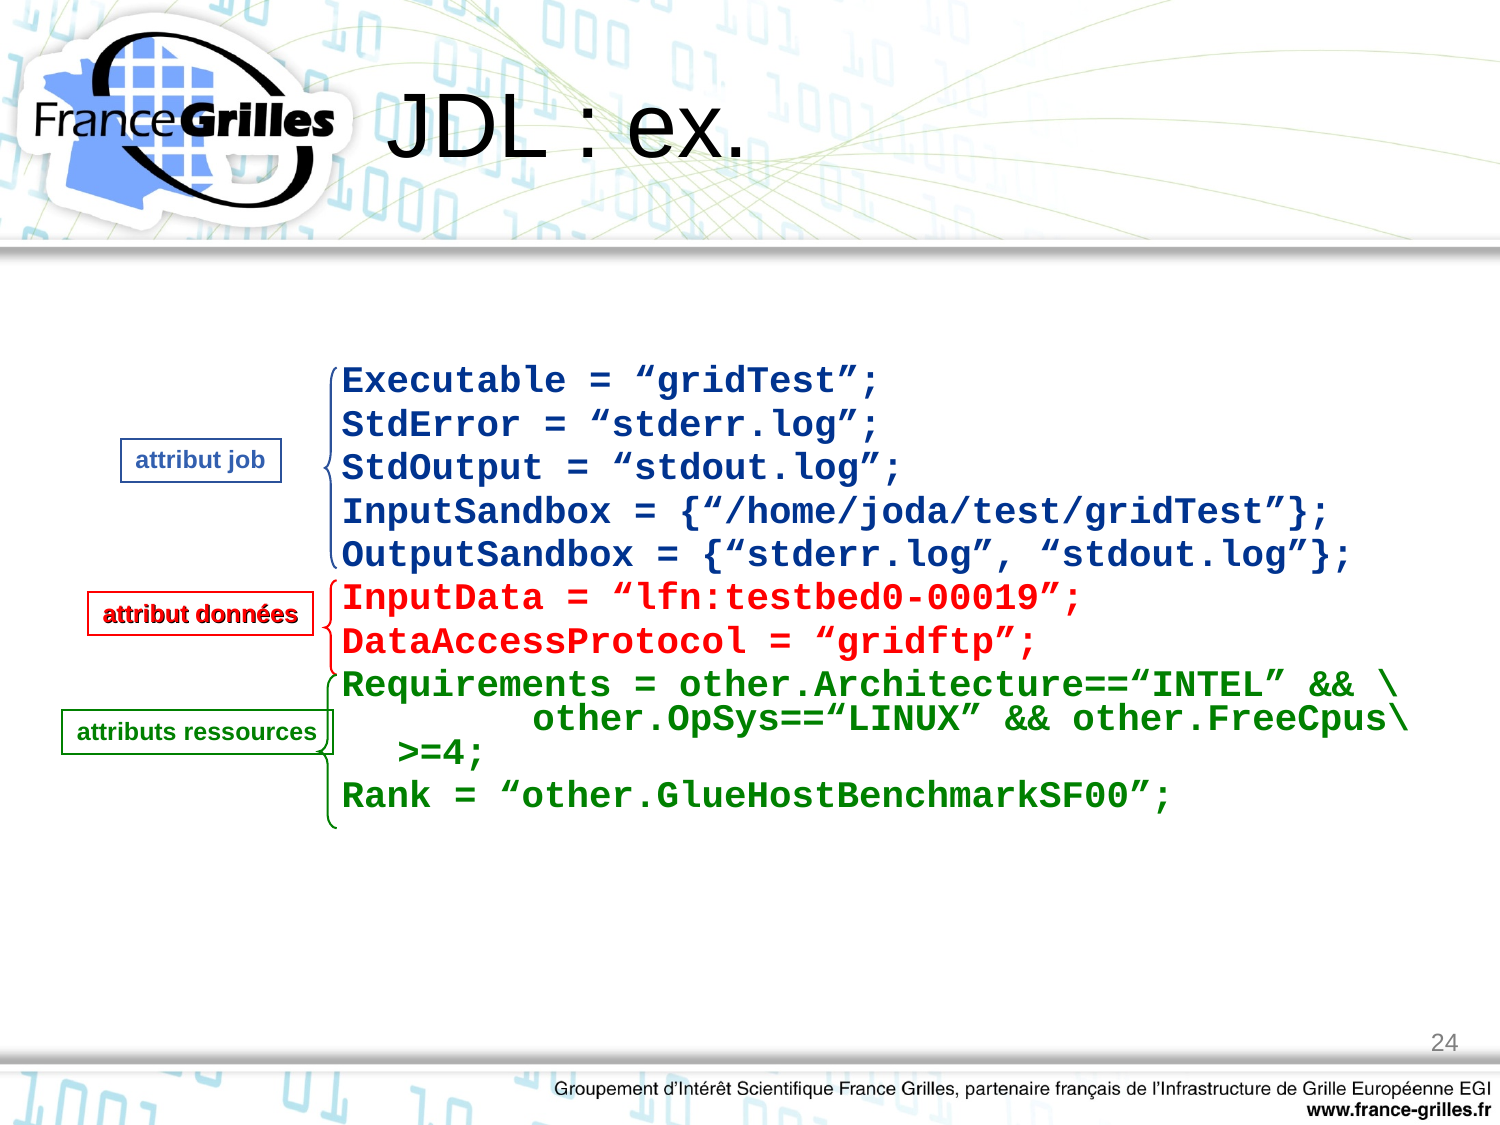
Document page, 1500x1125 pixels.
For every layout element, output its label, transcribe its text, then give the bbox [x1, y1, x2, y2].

picture [0, 0, 1500, 1125]
list Executable = “gridTest”; StdError = “stderr.log”; StdOutput = “stdout.log”; InputSandbox = {“/home/joda/test/gridTest”}; OutputSandbox = {“stderr.log”, “stdout.log”}; InputData = “lfn:testbed0-00019”; DataAccessProtocol = “gridftp”; Requirements = other.Architecture==“INTEL” && \ other.OpSys==“LINUX” && other.FreeCpus\ >=4; Rank = “other.GlueHostBenchmarkSF00”; [139, 248, 1500, 1125]
text_box attributs ressources [62, 710, 333, 754]
text_box attribut job [120, 438, 281, 483]
title JDL : ex. [372, 7, 1459, 244]
text_box attribut données [87, 591, 314, 636]
